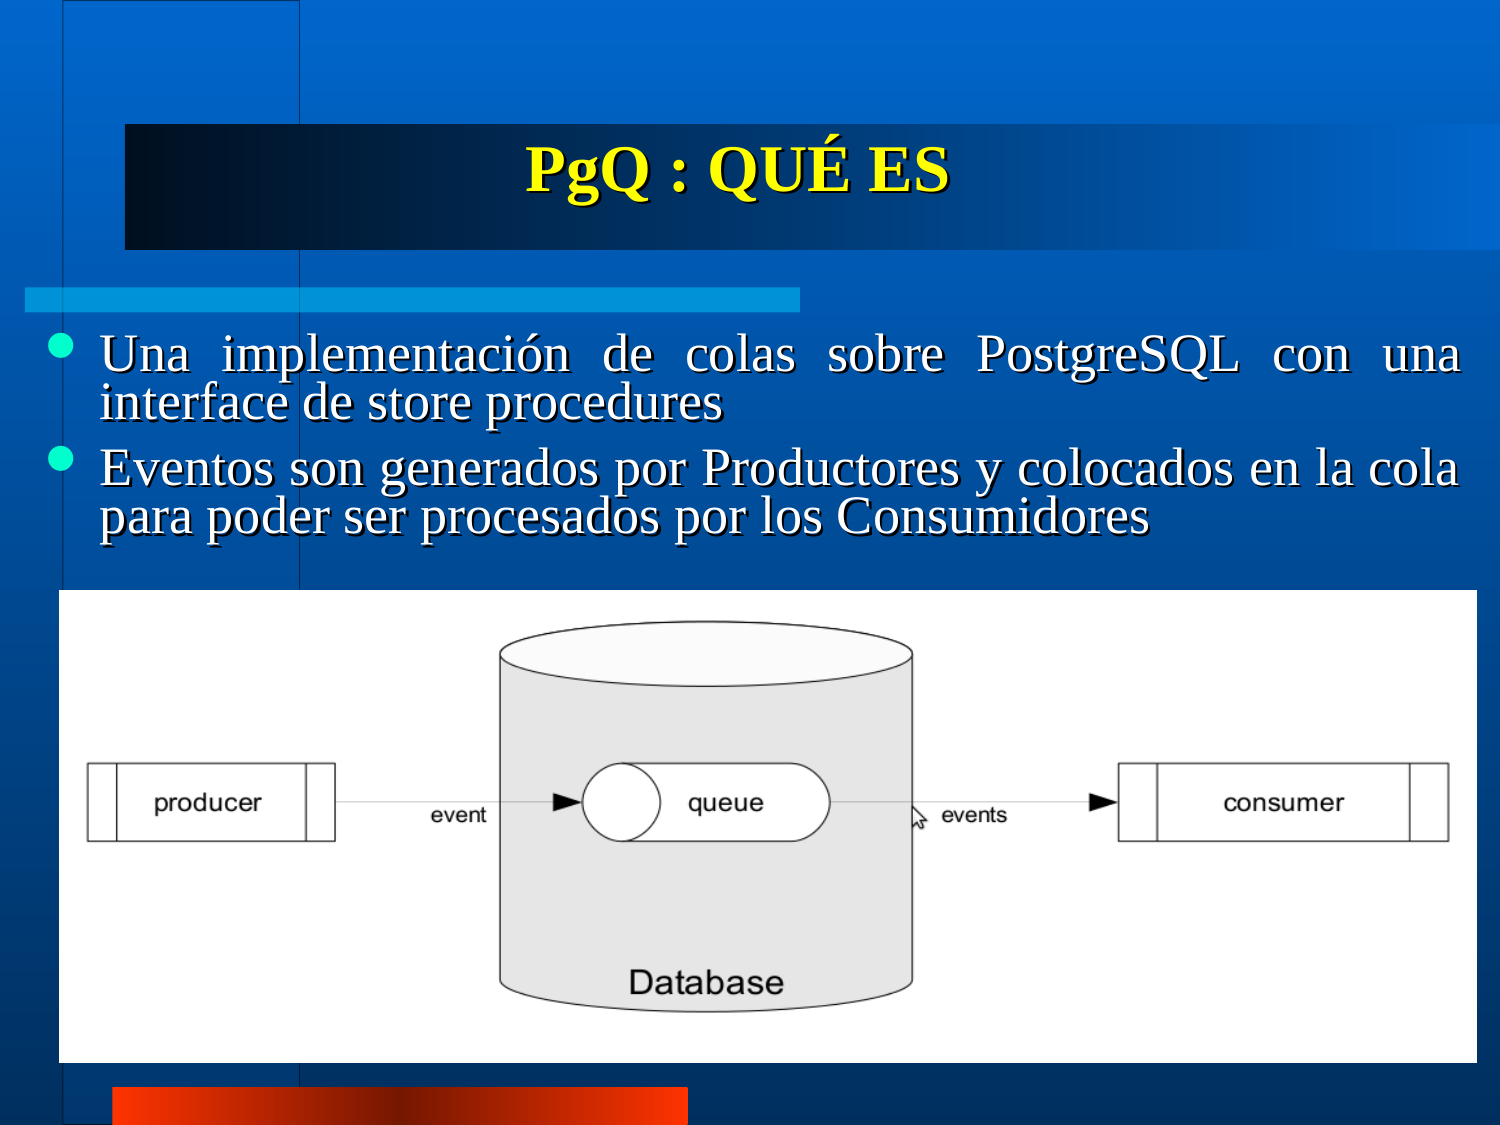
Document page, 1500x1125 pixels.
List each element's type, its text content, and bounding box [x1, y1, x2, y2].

list Una implementación de colas sobre PostgreSQL con una interface de store procedures Eventos son generados por Productores y colocados en la cola para poder ser procesados por los Consumidores [29, 324, 1477, 591]
picture [59, 590, 1477, 1063]
title PgQ : QUÉ ES [29, 78, 1447, 266]
